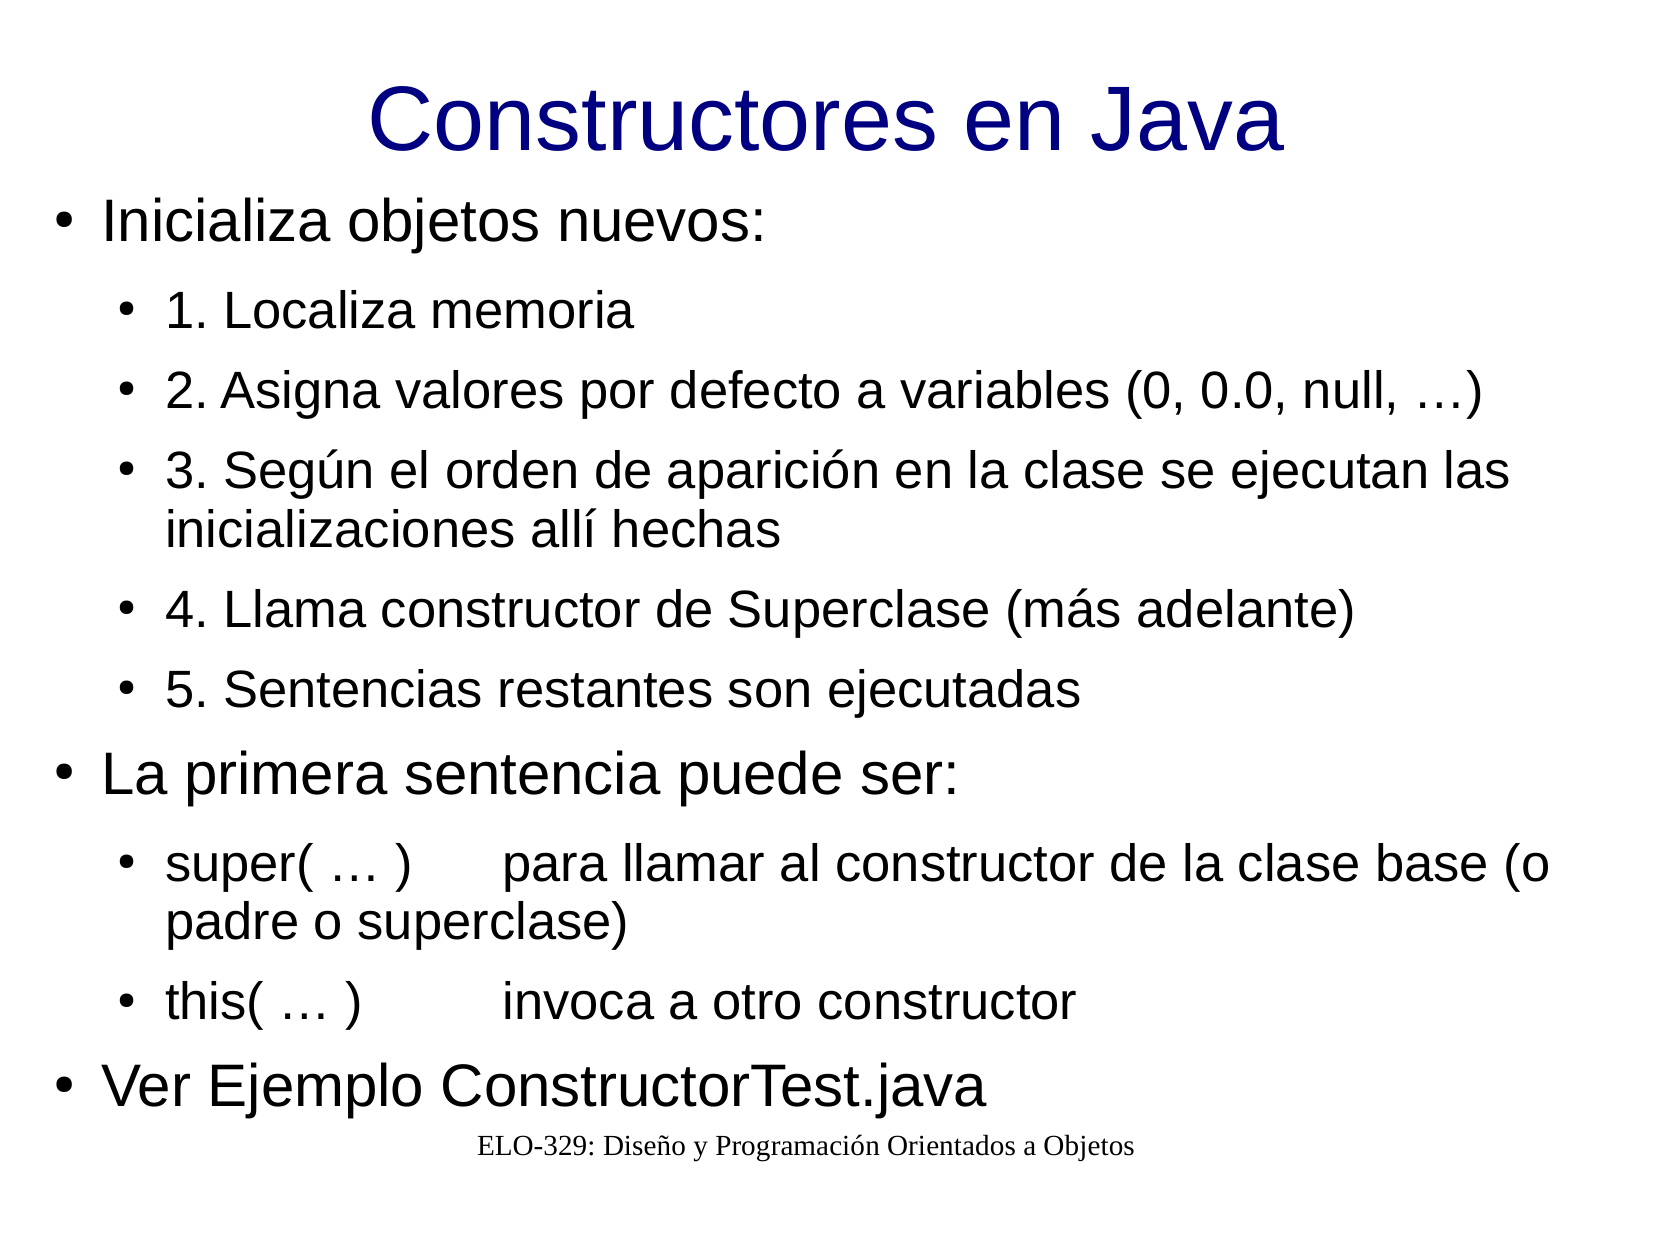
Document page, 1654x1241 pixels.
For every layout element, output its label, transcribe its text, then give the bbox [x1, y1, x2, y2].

title Constructores en Java [82, 56, 1571, 181]
list Inicializa objetos nuevos: 1. Localiza memoria 2. Asigna valores por defecto a variables (0, 0.0, null, …) 3. Según el orden de aparición en la clase se ejecutan las inicializaciones allí hechas 4. Llama constructor de Superclase (más adelante) 5. Sentencias restantes son ejecutadas La primera sentencia puede ser: super( … ) para llamar al constructor de la clase base (o padre o superclase) this( … ) invoca a otro constructor Ver Ejemplo ConstructorTest.java [37, 187, 1654, 1126]
